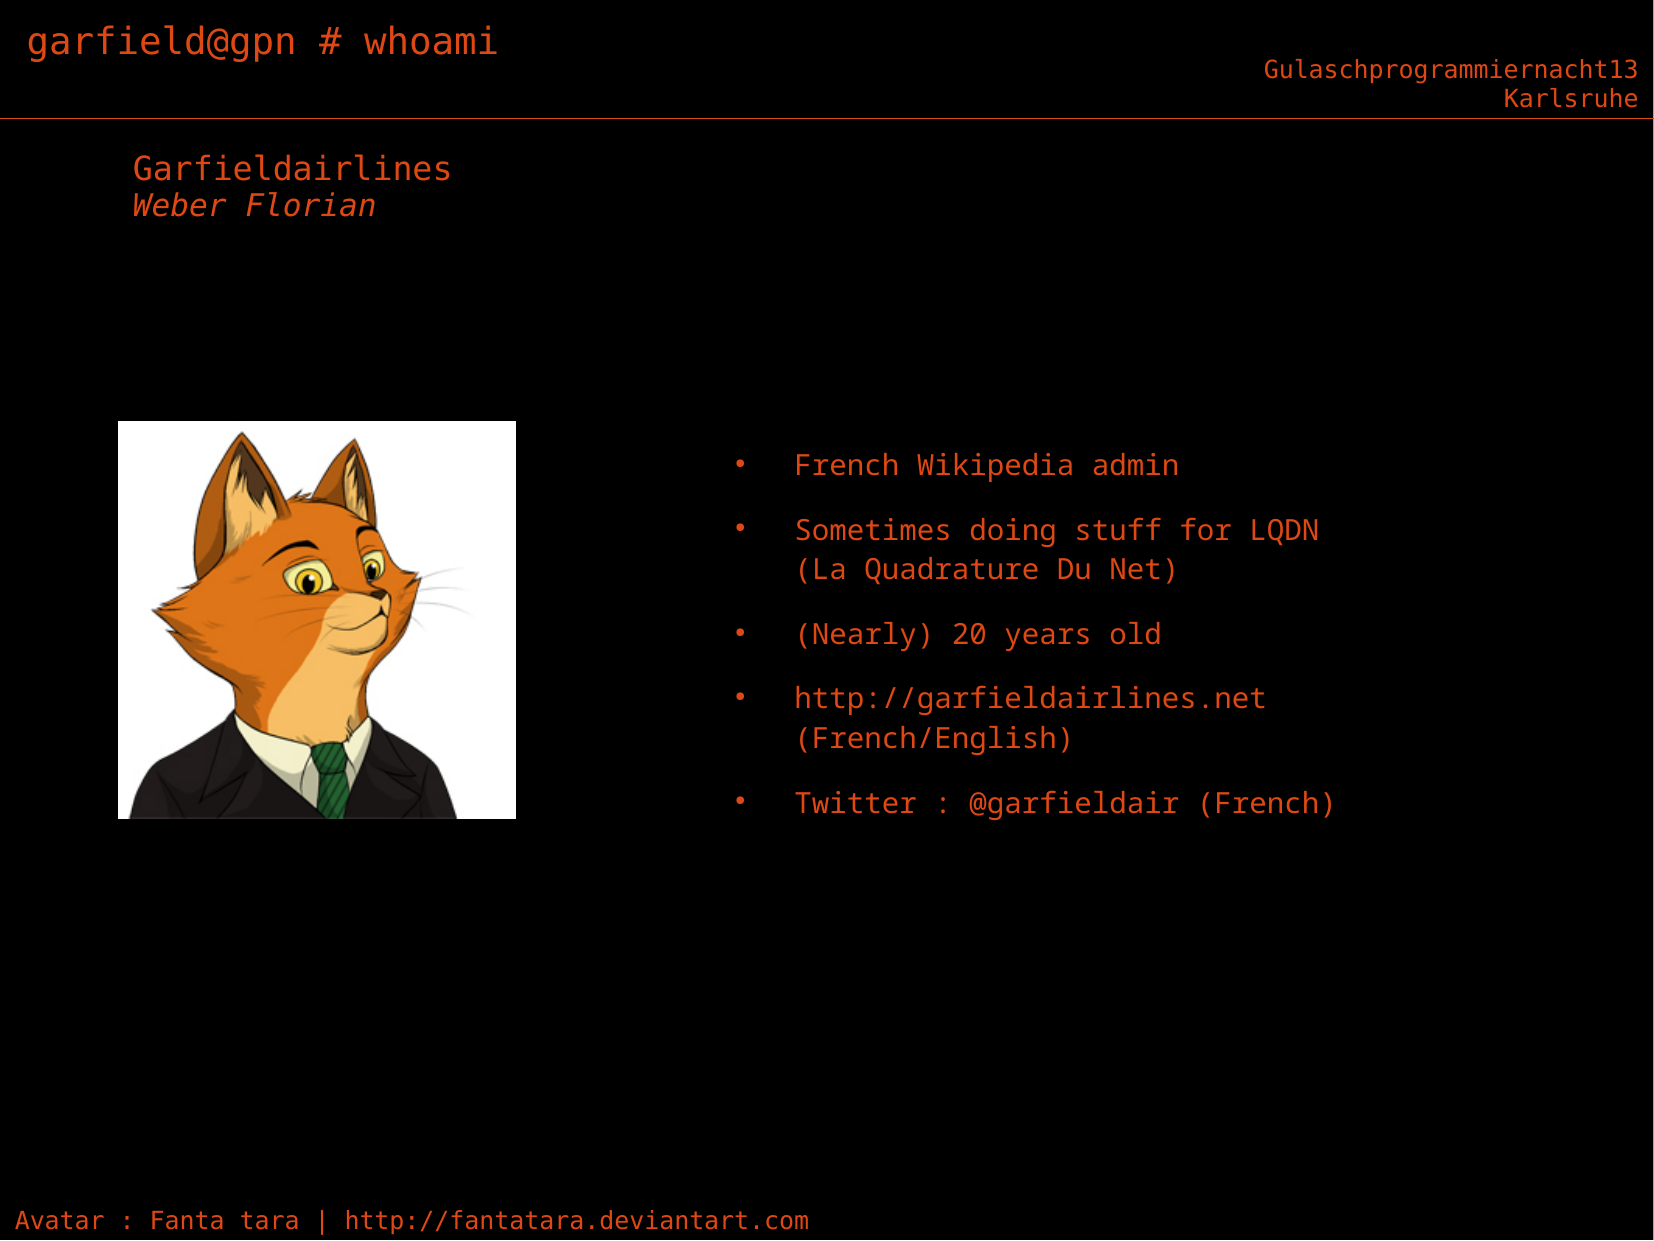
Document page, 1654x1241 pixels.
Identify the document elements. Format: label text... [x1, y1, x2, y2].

text_box Garfieldairlines Weber Florian [118, 141, 1075, 232]
text_box Avatar : Fanta tara | http://fantatara.deviantart.com [0, 1198, 993, 1241]
text_box French Wikipedia admin Sometimes doing stuff for LQDN (La Quadrature Du Net) (Nearly) 20 years old http://garfieldairlines.net (French/English) Twitter : @garfieldair (French) [708, 436, 1571, 804]
text_box garfield@gpn # whoami [11, 12, 969, 71]
text_box Gulaschprogrammiernacht13 Karlsruhe [1248, 47, 1654, 121]
picture [118, 421, 516, 819]
